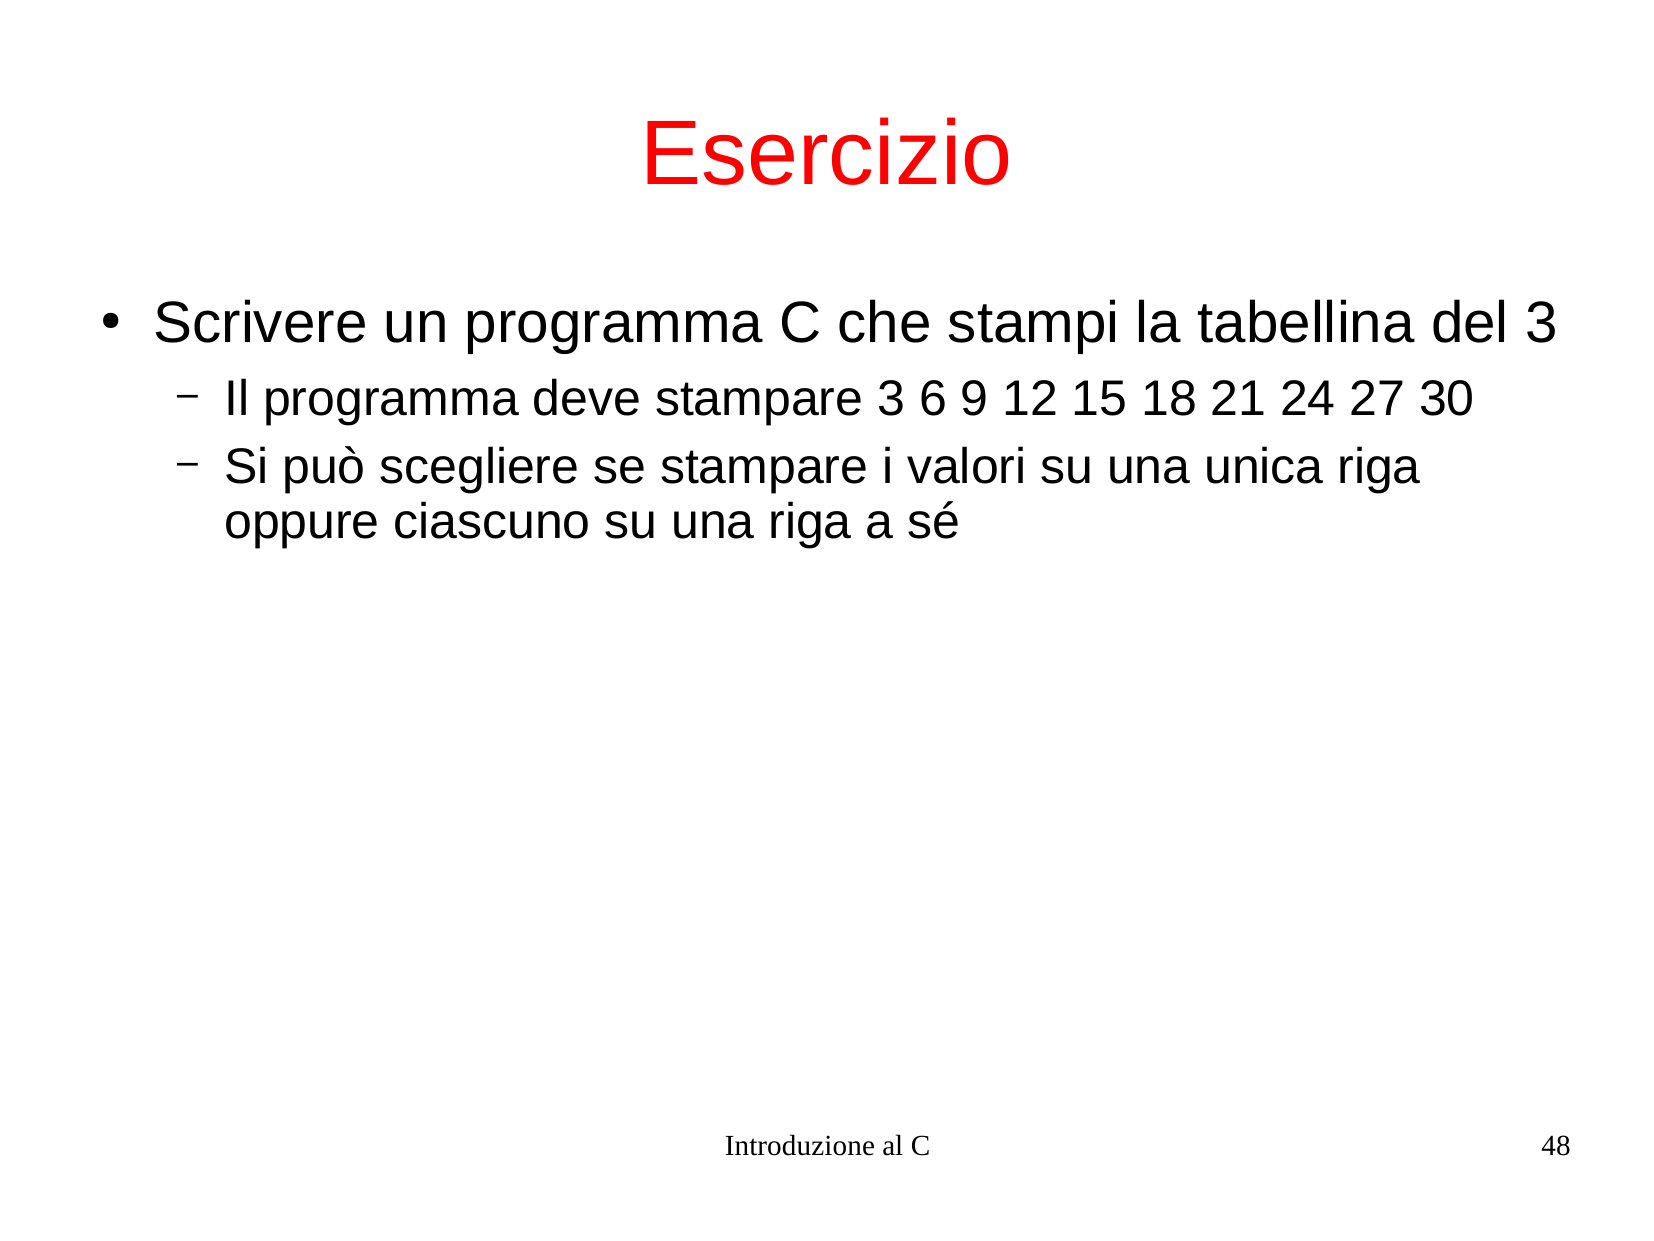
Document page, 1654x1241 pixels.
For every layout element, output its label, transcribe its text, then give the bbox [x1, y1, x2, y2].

list Scrivere un programma C che stampi la tabellina del 3 Il programma deve stampare 3 6 9 12 15 18 21 24 27 30 Si può scegliere se stampare i valori su una unica riga oppure ciascuno su una riga a sé [82, 290, 1571, 1109]
title Esercizio [82, 49, 1571, 257]
